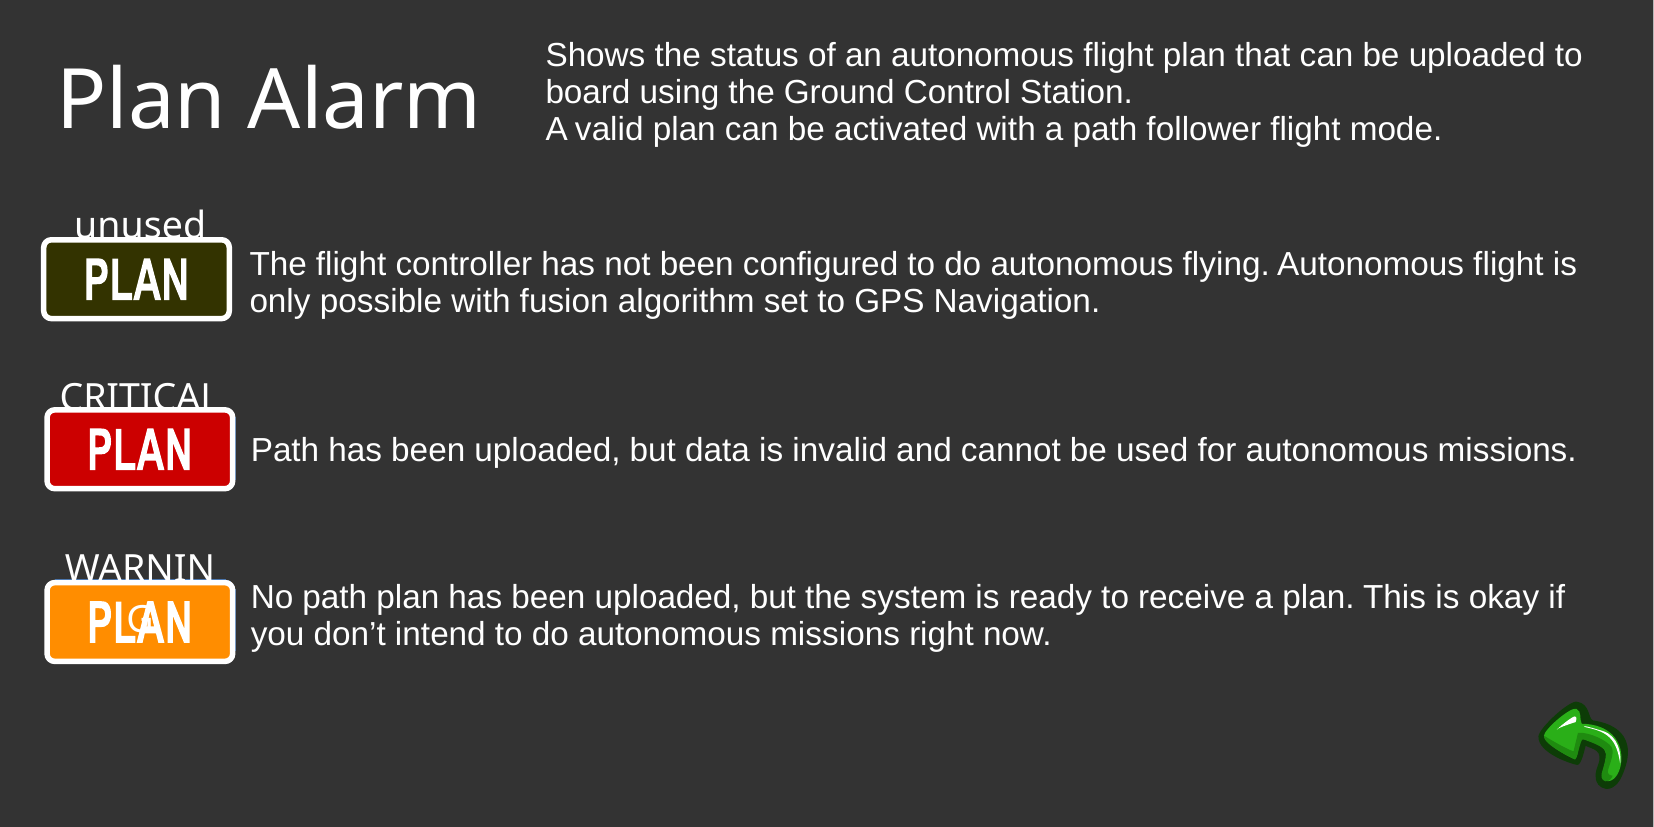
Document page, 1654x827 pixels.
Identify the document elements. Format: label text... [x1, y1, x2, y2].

text_box unused [44, 191, 236, 230]
picture [37, 400, 243, 499]
text_box Path has been uploaded, but data is invalid and cannot be used for autonomous missions. [250, 417, 1581, 483]
text_box Shows the status of an autonomous flight plan that can be uploaded to board using the Ground Control Station. A valid plan can be activated with a path follower flight mode. [545, 36, 1613, 148]
picture [1531, 698, 1632, 799]
picture [37, 573, 243, 671]
text_box Plan Alarm [41, 31, 579, 120]
picture [34, 230, 239, 329]
text_box CRITICAL [44, 362, 236, 400]
text_box No path plan has been uploaded, but the system is ready to receive a plan. This is okay if you don’t intend to do autonomous missions right now. [250, 577, 1581, 653]
text_box WARNING [44, 534, 236, 573]
text_box The flight controller has not been configured to do autonomous flying. Autonomous flight is only possible with fusion algorithm set to GPS Navigation. [249, 245, 1580, 320]
